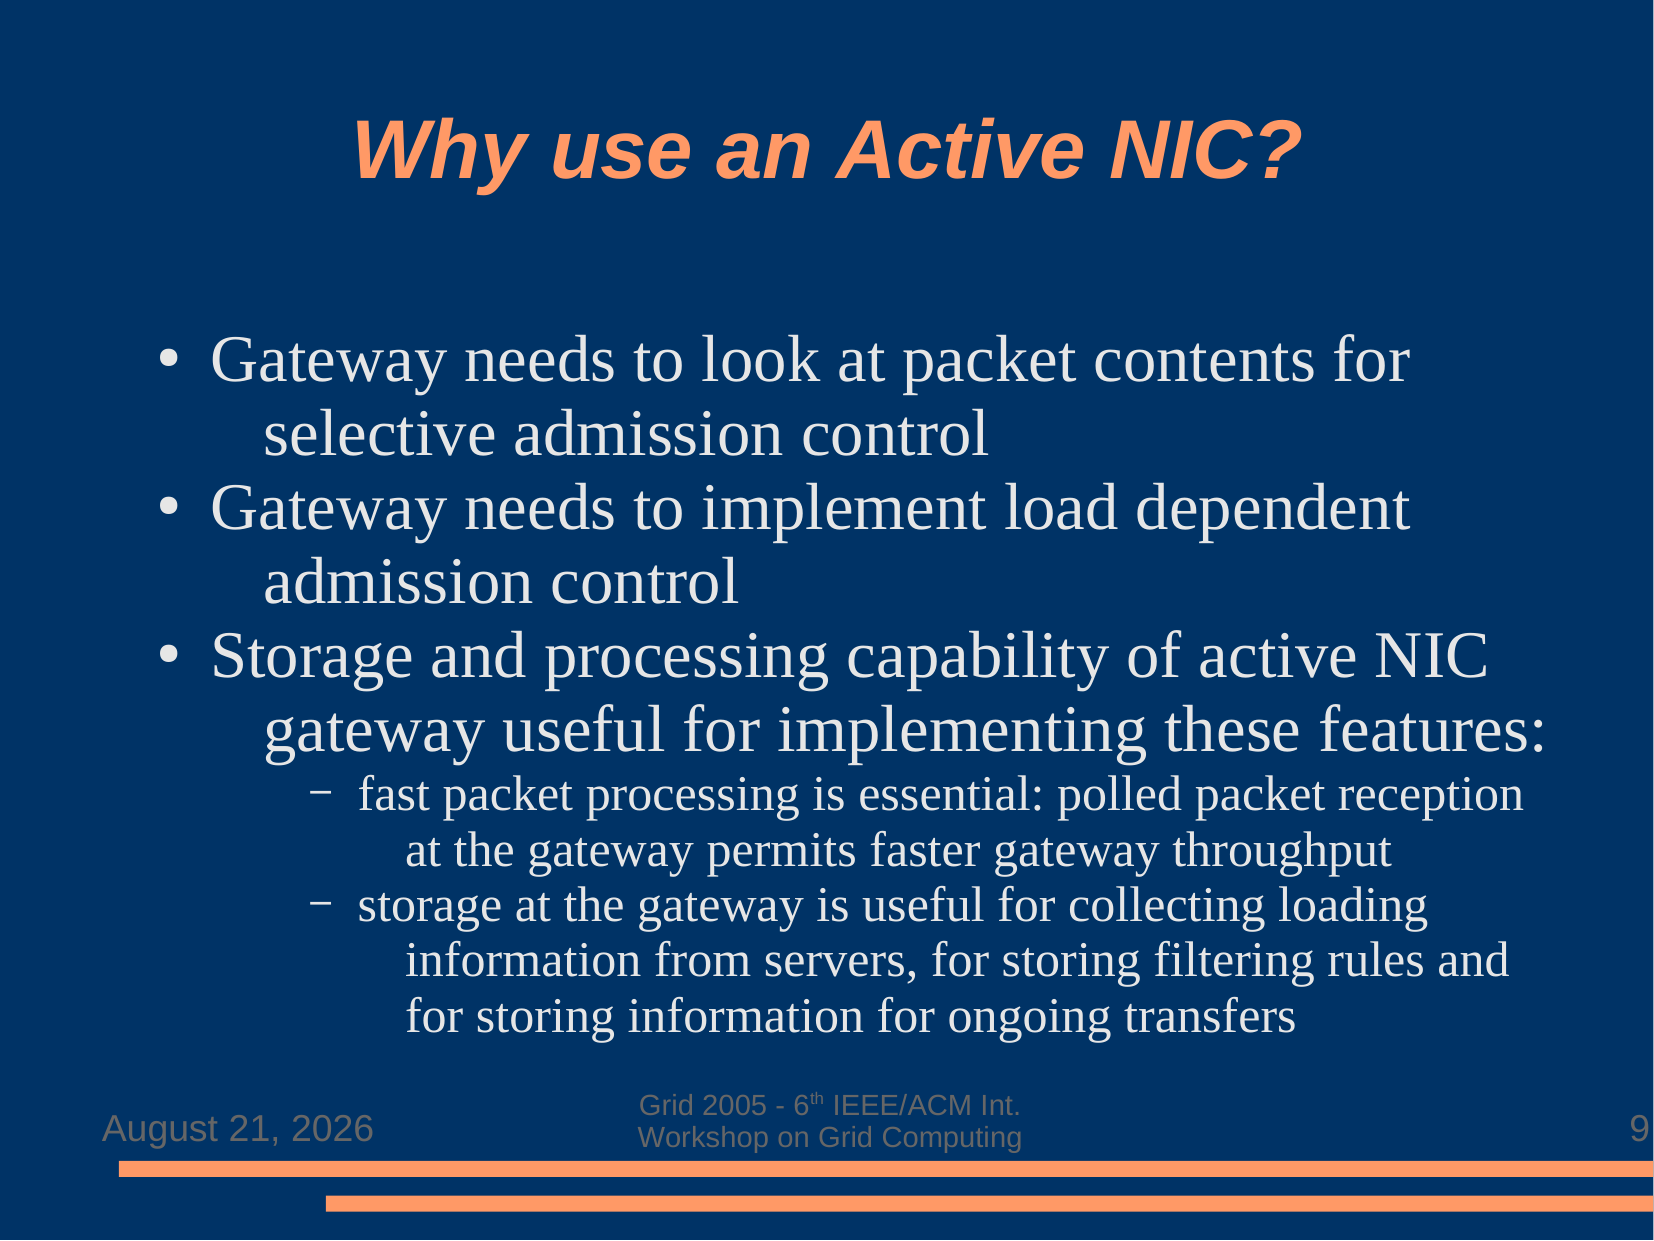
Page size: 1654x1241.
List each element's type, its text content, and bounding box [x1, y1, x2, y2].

title Why use an Active NIC? [121, 46, 1534, 254]
list Gateway needs to look at packet contents for selective admission control Gateway needs to implement load dependent admission control Storage and processing capability of active NIC gateway useful for implementing these features: fast packet processing is essential: polled packet reception at the gateway permits faster gateway throughput storage at the gateway is useful for collecting loading information from servers, for storing filtering rules and for storing information for ongoing transfers [121, 322, 1561, 1133]
